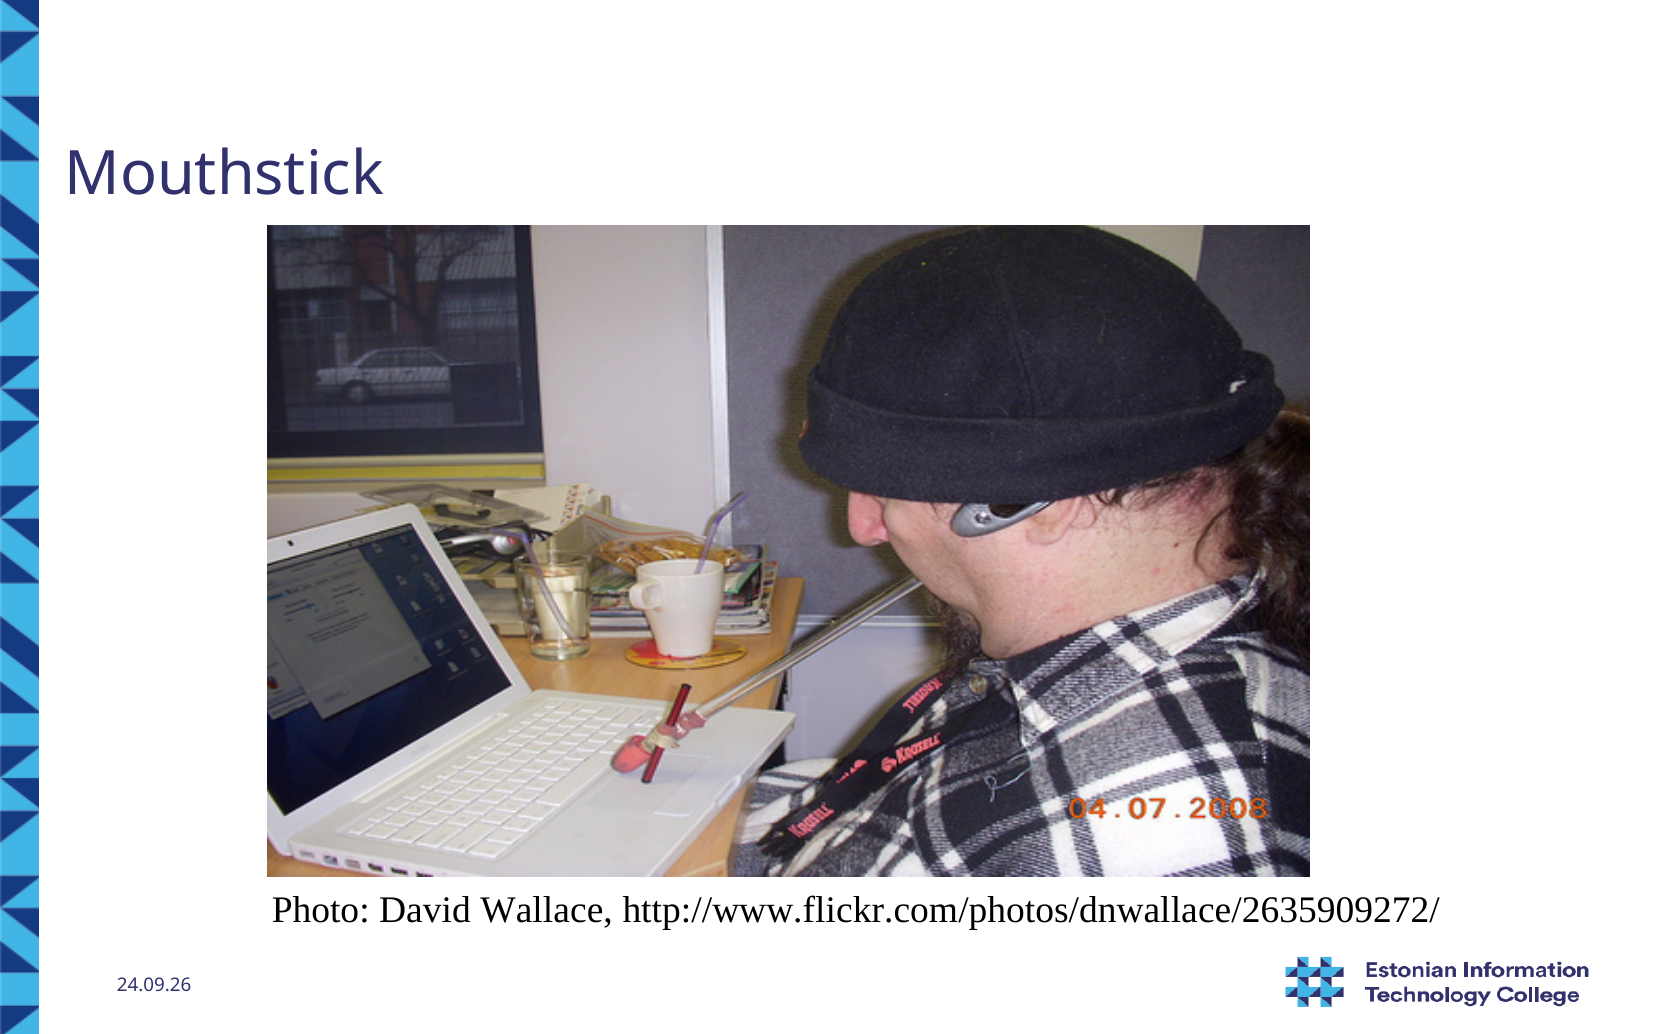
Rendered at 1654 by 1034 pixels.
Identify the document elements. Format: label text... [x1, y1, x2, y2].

picture [267, 225, 1310, 877]
text_box Photo: David Wallace, http://www.flickr.com/photos/dnwallace/2635909272/ [271, 886, 1479, 933]
title Mouthstick [64, 85, 1201, 258]
